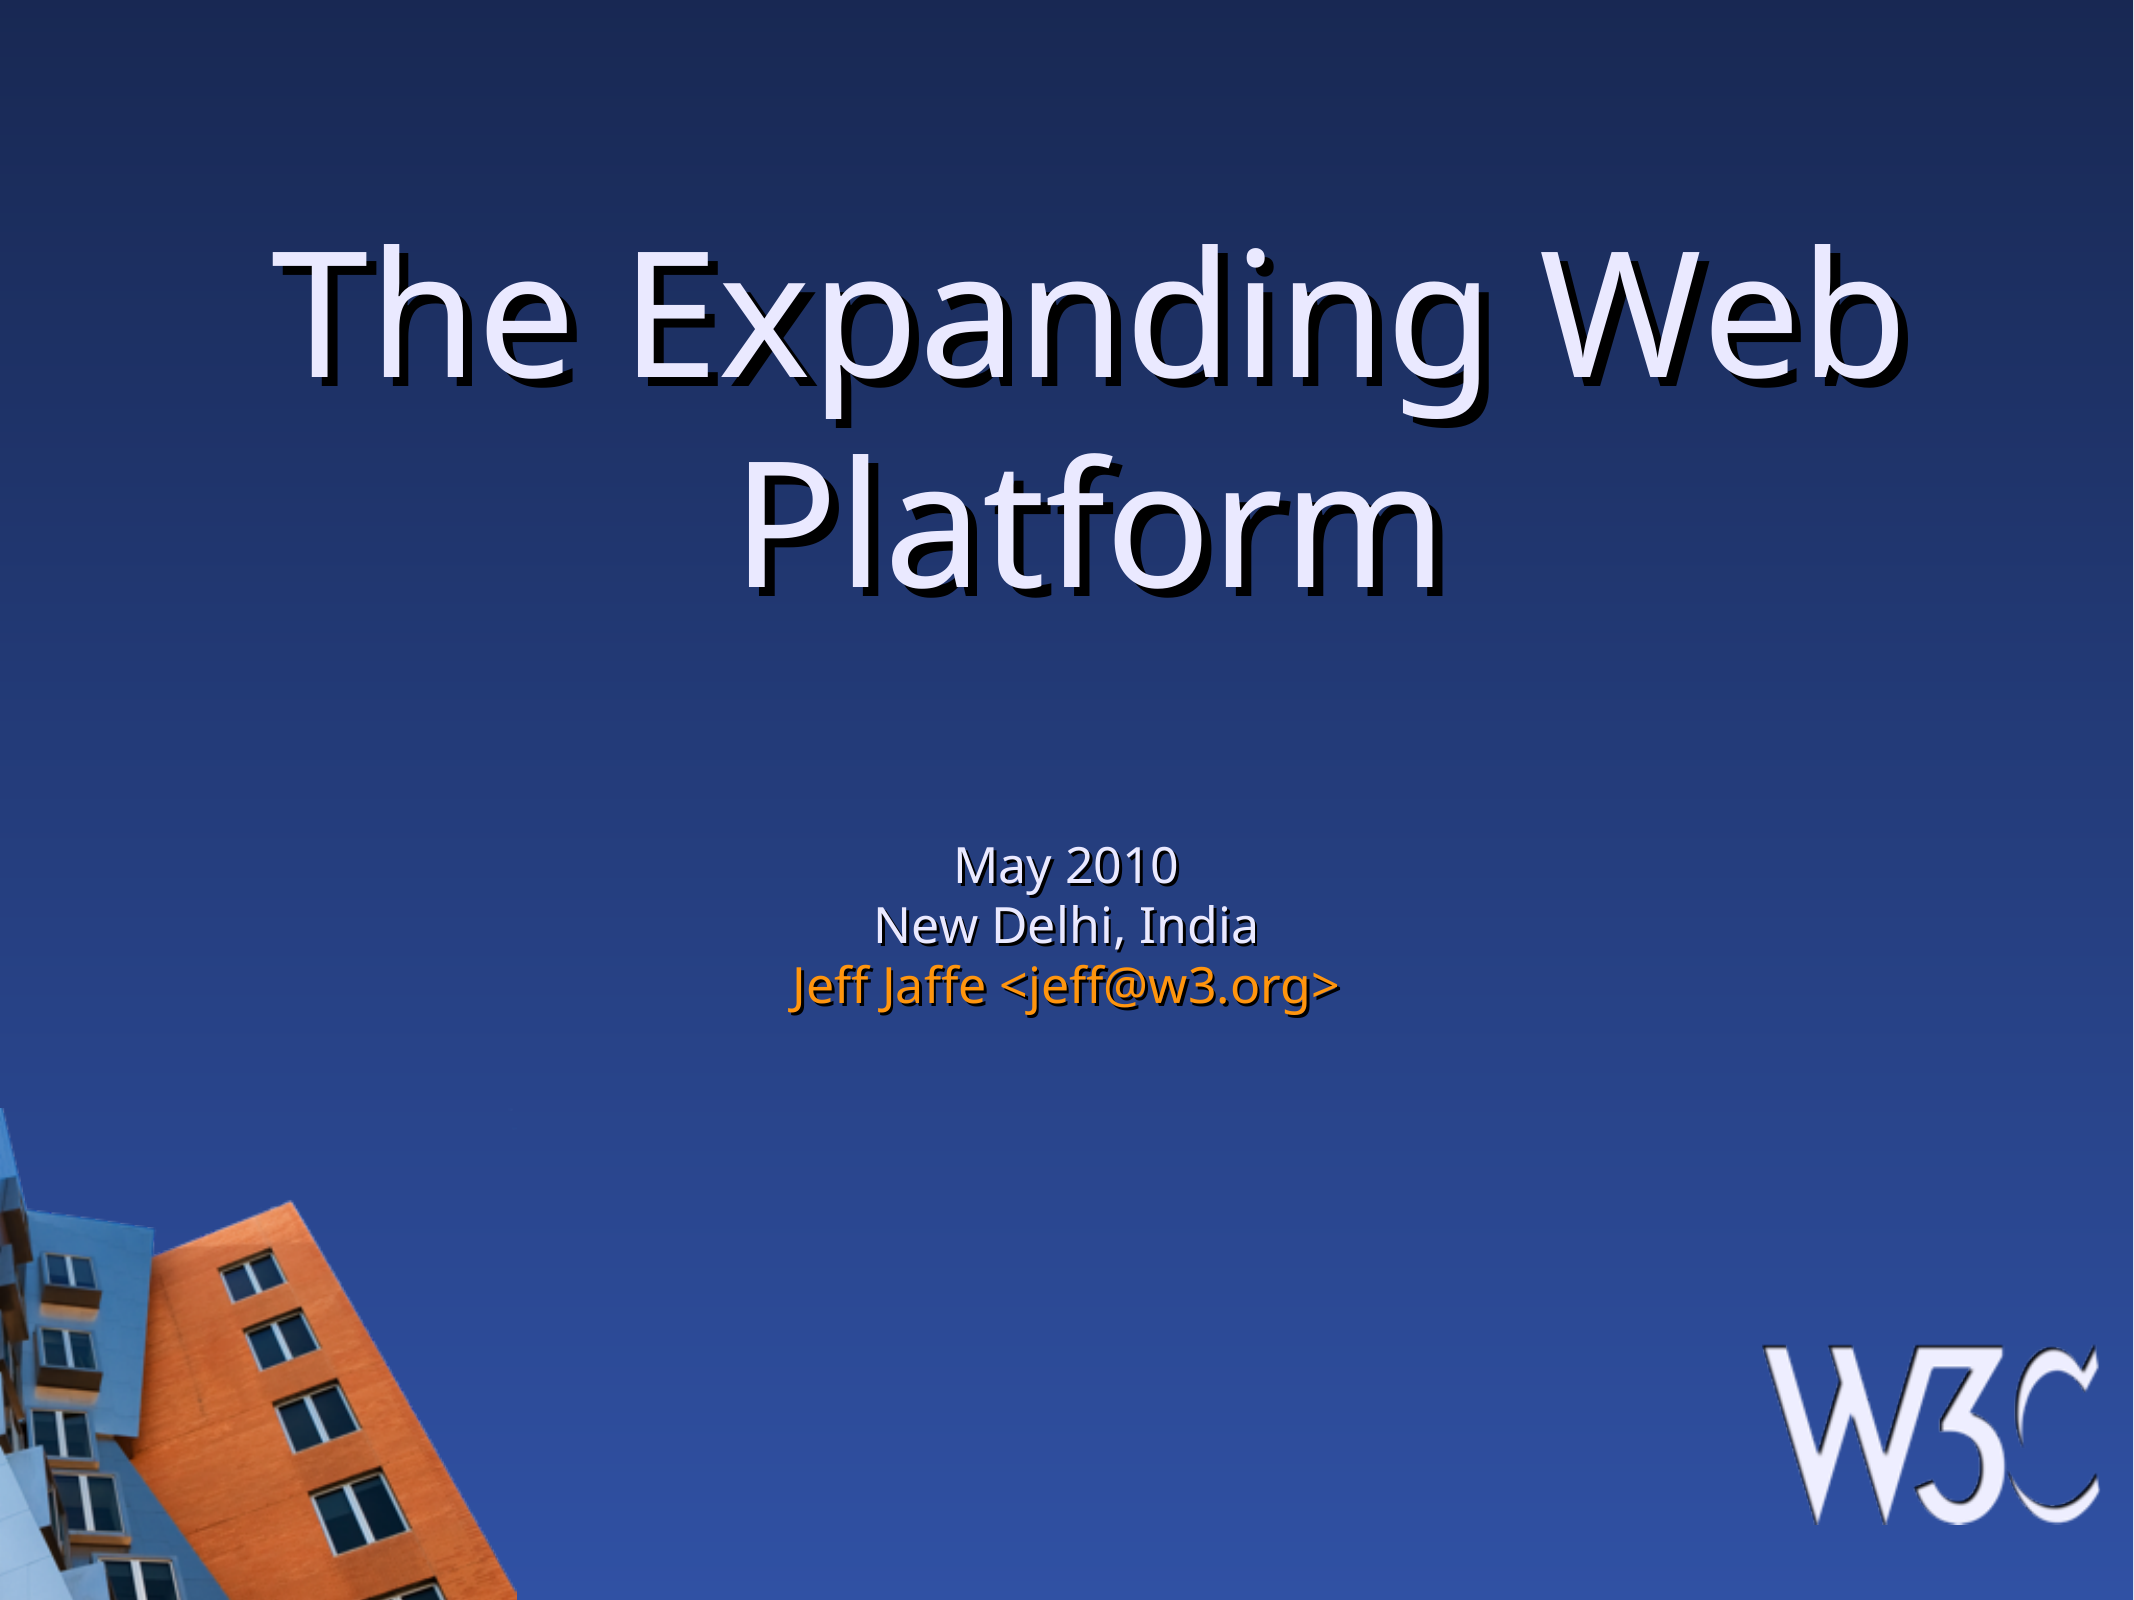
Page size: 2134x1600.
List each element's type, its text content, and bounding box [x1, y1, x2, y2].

list May 2010 New Delhi, India Jeff Jaffe <jeff@w3.org> [208, 825, 1925, 1022]
picture [1762, 1344, 2100, 1525]
title The Expanding Web Platform [232, 88, 1949, 631]
picture [0, 1108, 517, 1600]
